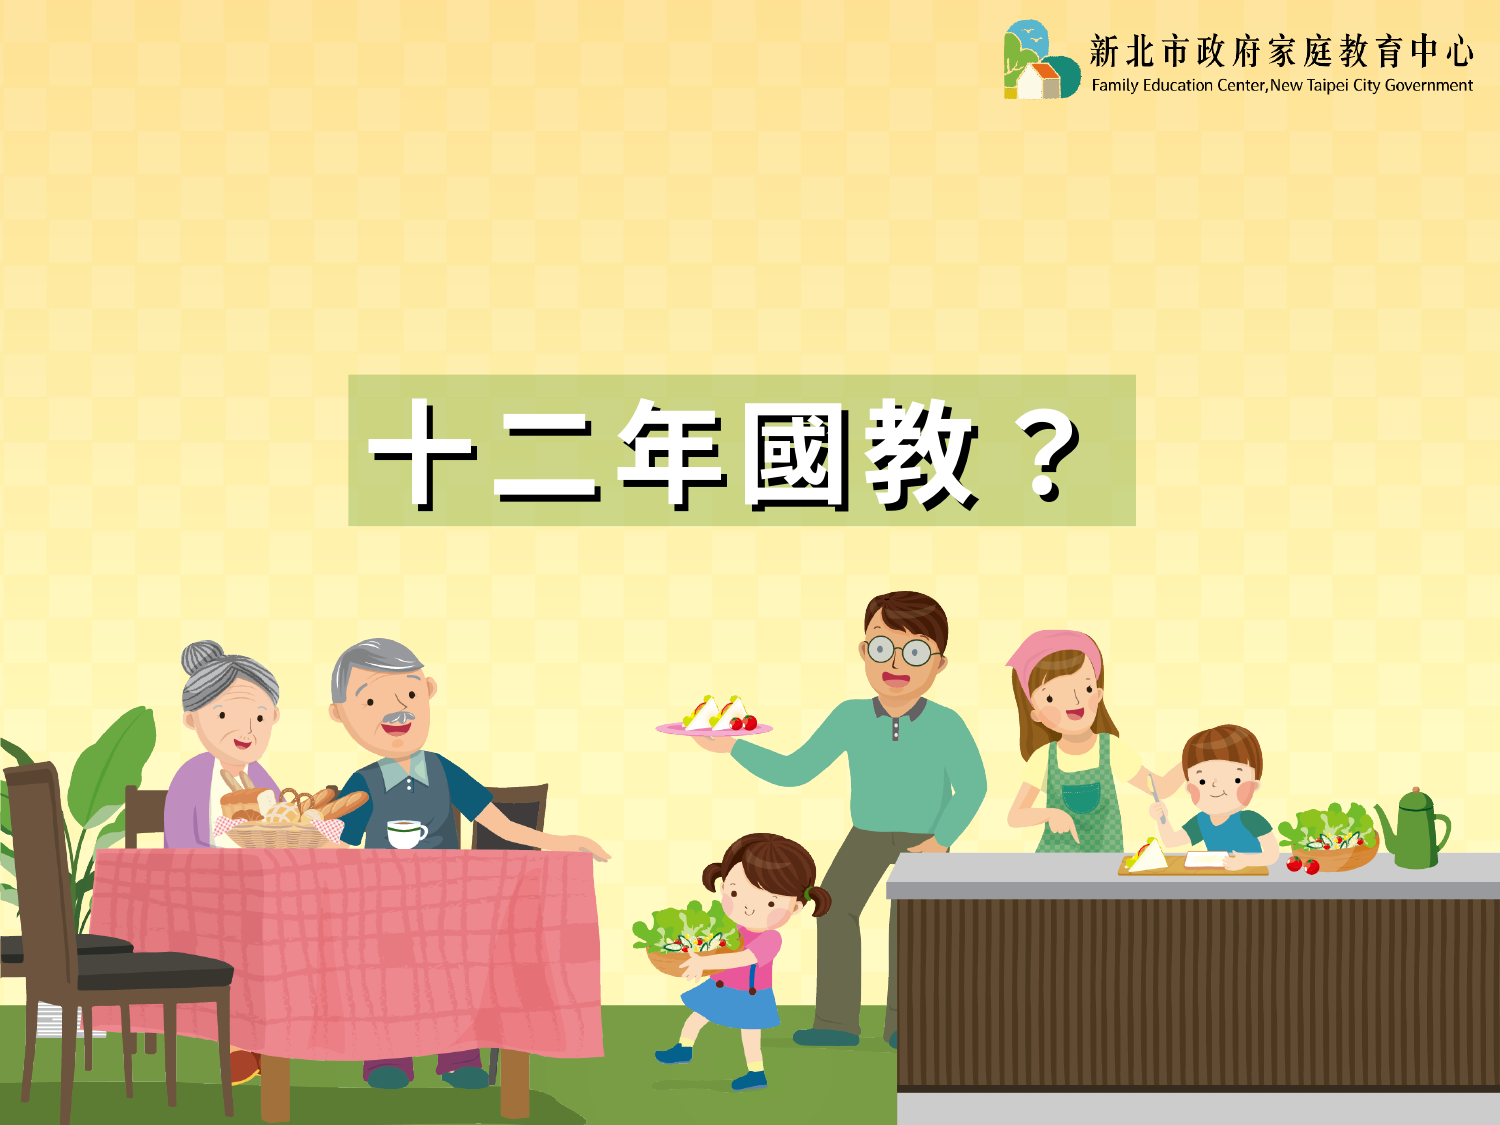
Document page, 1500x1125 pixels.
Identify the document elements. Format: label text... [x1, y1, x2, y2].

picture [0, 550, 1500, 1125]
text_box 十二年國教？ [348, 374, 1136, 527]
